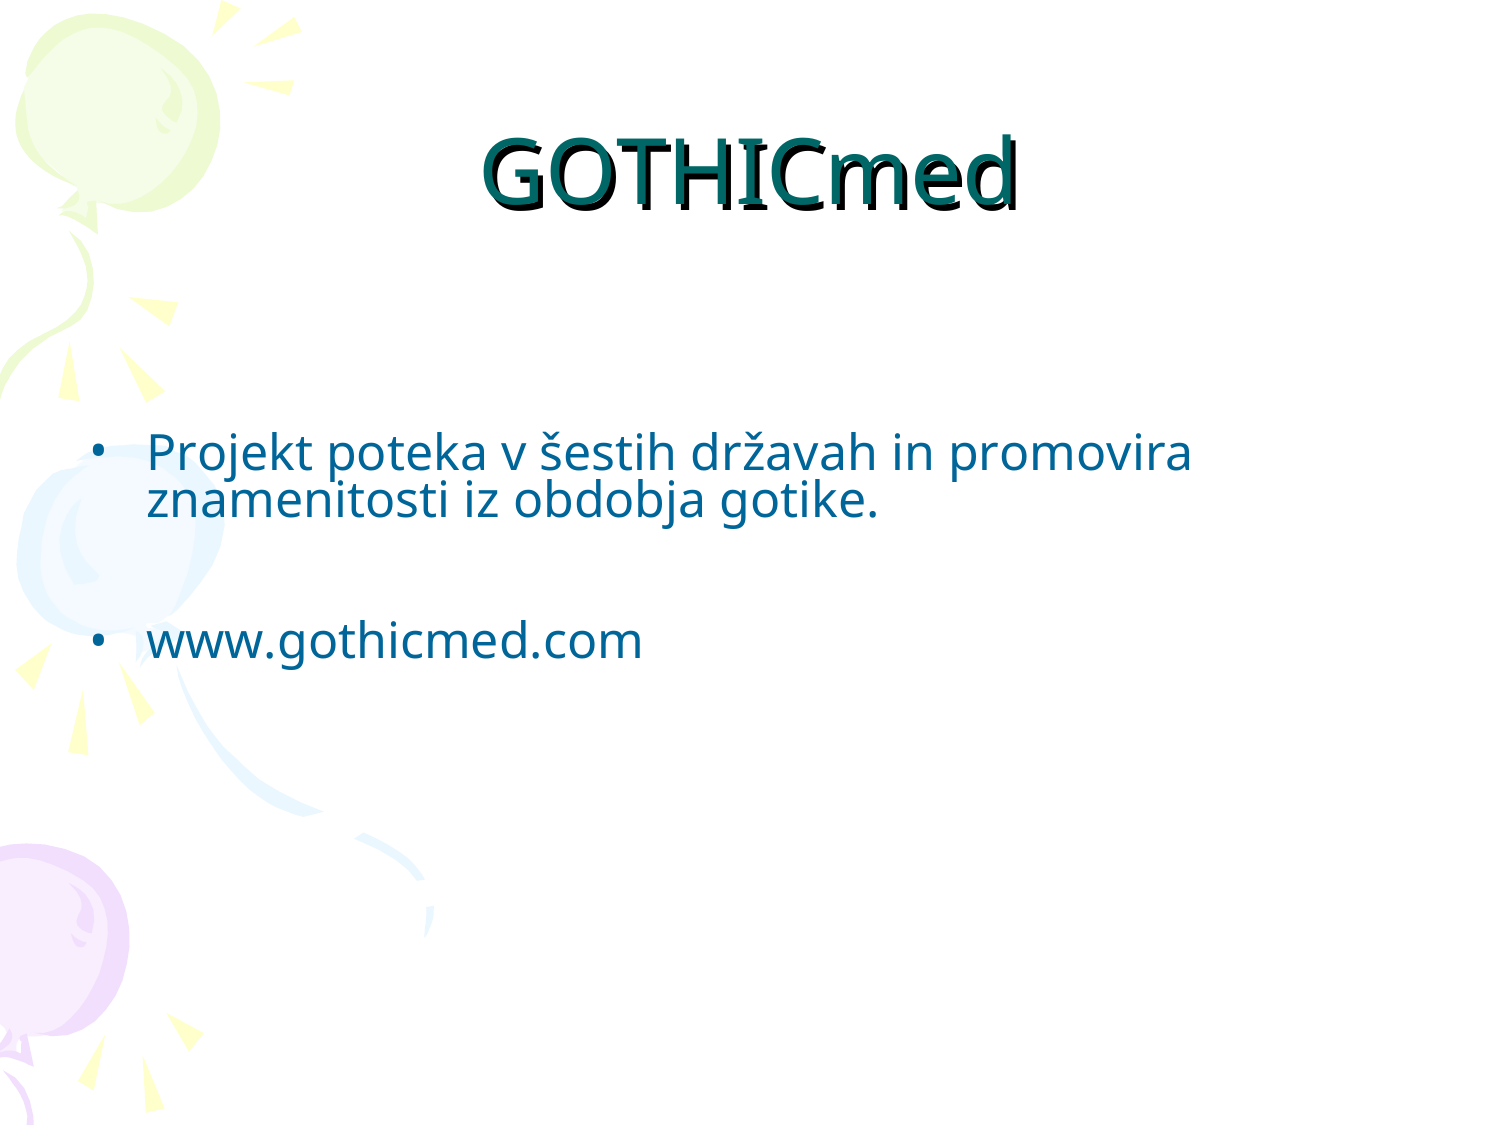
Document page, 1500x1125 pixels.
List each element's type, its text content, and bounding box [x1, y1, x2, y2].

list Projekt poteka v šestih državah in promovira znamenitosti iz obdobja gotike. www.gothicmed.com [75, 262, 1426, 994]
title GOTHICmed [72, 16, 1426, 233]
